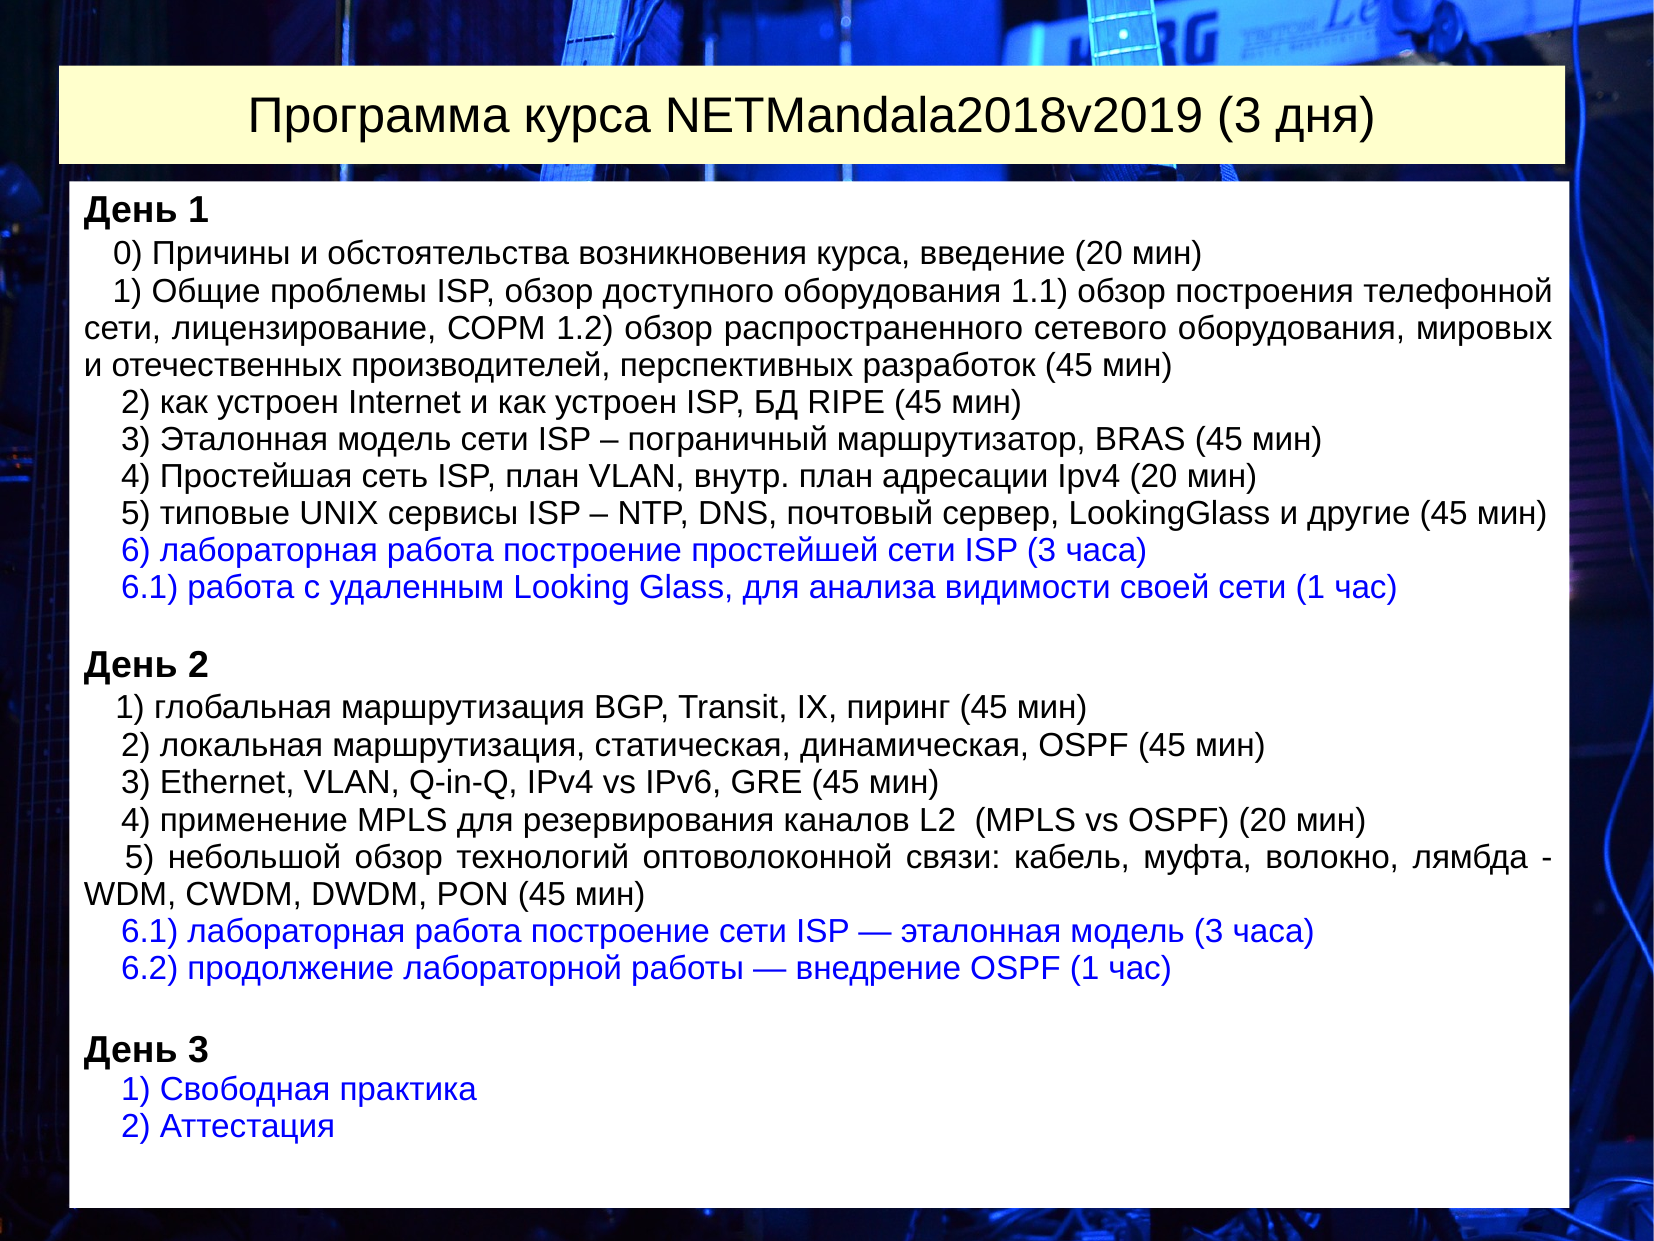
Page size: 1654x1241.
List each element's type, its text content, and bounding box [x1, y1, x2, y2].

text_box День 1 0) Причины и обстоятельства возникновения курса, введение (20 мин) 1) Общие проблемы ISP, обзор доступного оборудования 1.1) обзор построения телефонной сети, лицензирование, СОРМ 1.2) обзор распространенного сетевого оборудования, мировых и отечественных производителей, перспективных разработок (45 мин) 2) как устроен Internet и как устроен ISP, БД RIPE (45 мин) 3) Эталонная модель сети ISP – пограничный маршрутизатор, BRAS (45 мин) 4) Простейшая сеть ISP, план VLAN, внутр. план адресации Ipv4 (20 мин) 5) типовые UNIX сервисы ISP – NTP, DNS, почтовый сервер, LookingGlass и другие (45 мин) 6) лабораторная работа построение простейшей сети ISP (3 часа) 6.1) работа с удаленным Looking Glass, для анализа видимости своей сети (1 час) День 2 1) глобальная маршрутизация BGP, Transit, IX, пиринг (45 мин) 2) локальная маршрутизация, статическая, динамическая, OSPF (45 мин) 3) Ethernet, VLAN, Q-in-Q, IPv4 vs IPv6, GRE (45 мин) 4) применение MPLS для резервирования каналов L2 (MPLS vs OSPF) (20 мин) 5) небольшой обзор технологий оптоволоконной связи: кабель, муфта, волокно, лямбда - WDM, CWDM, DWDM, PON (45 мин) 6.1) лабораторная работа построение сети ISP — эталонная модель (3 часа) 6.2) продолжение лабораторной работы — внедрение OSPF (1 час) День 3 1) Свободная практика 2) Аттестация [69, 181, 1570, 1208]
picture [0, 0, 1654, 1241]
title Программа курса NETMandala2018v2019 (3 дня) [59, 65, 1566, 164]
